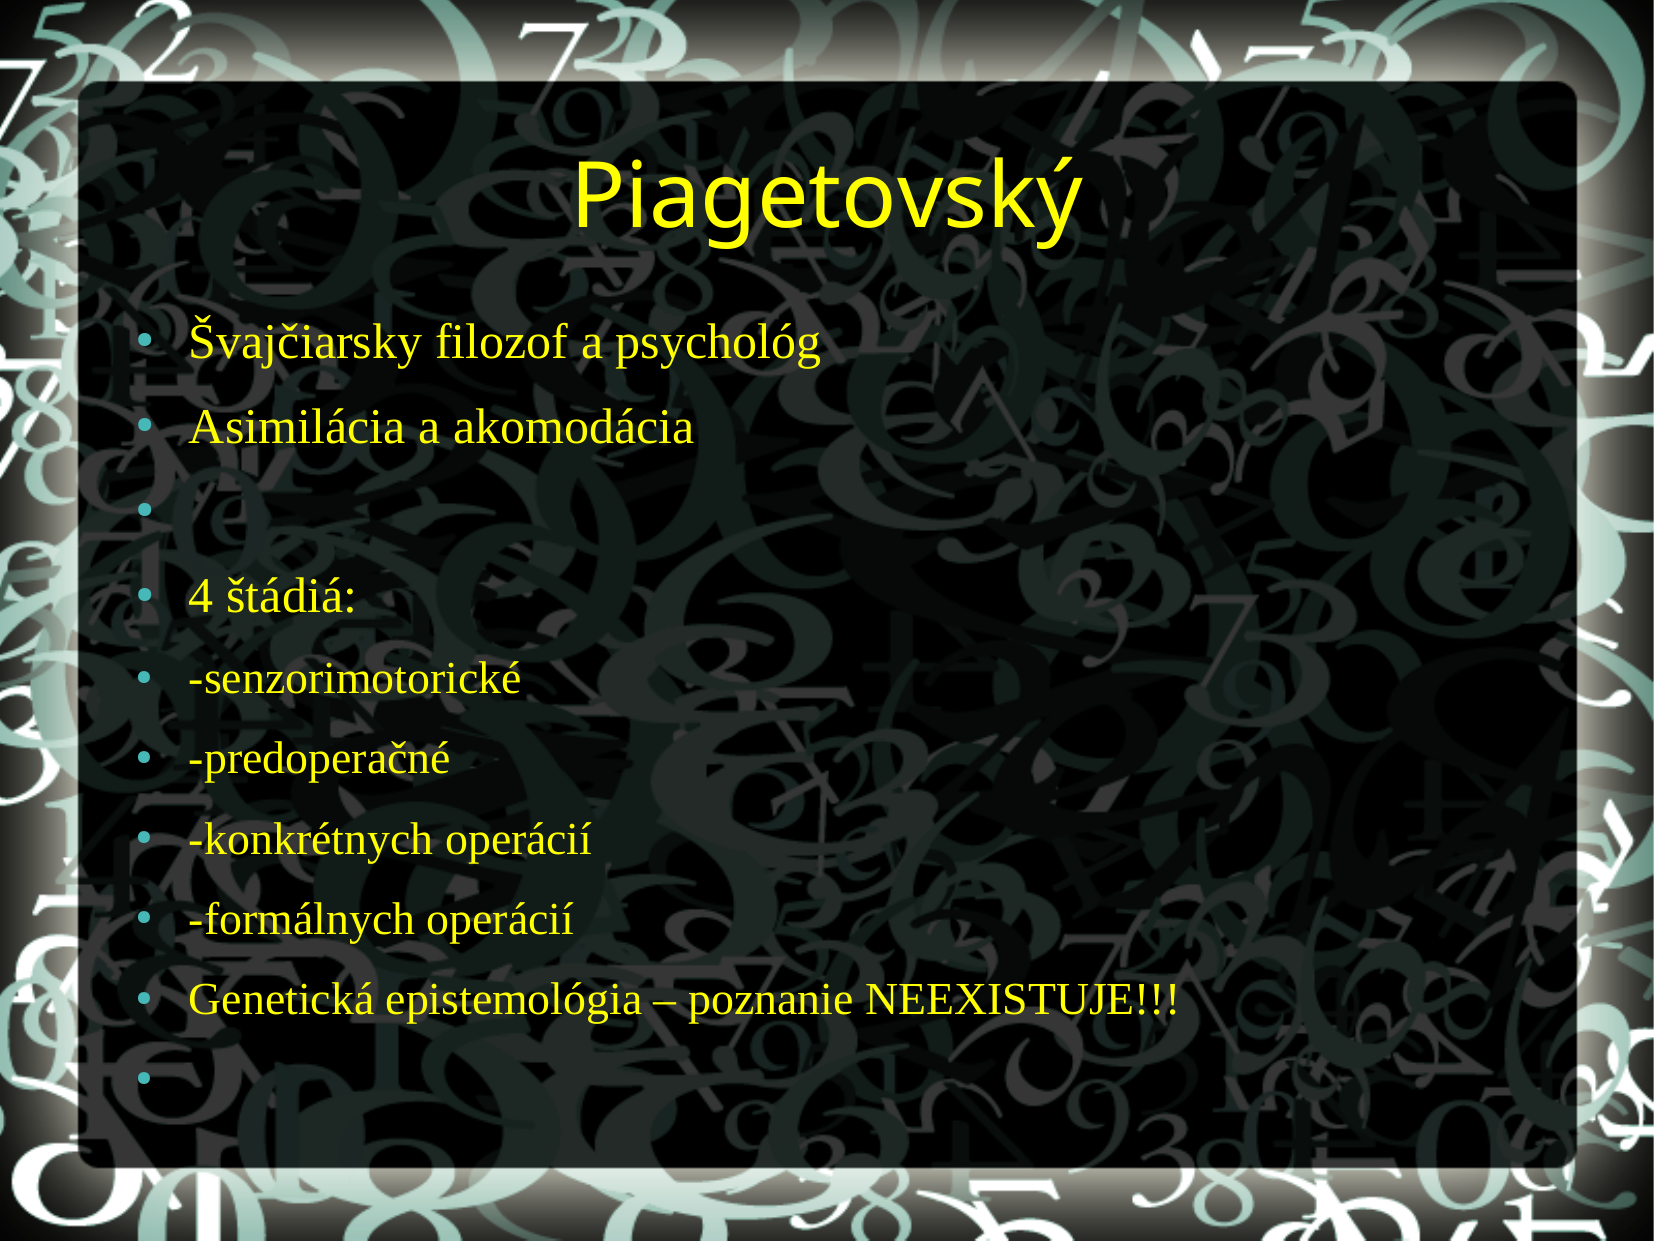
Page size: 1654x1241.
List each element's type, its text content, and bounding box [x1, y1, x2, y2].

title Piagetovský [82, 88, 1571, 296]
list Švajčiarsky filozof a psychológ Asimilácia a akomodácia 4 štádiá: -senzorimotorické -predoperačné -konkrétnych operácií -formálnych operácií Genetická epistemológia – poznanie NEEXISTUJE!!! [118, 313, 1542, 1106]
picture [0, 0, 1654, 1241]
